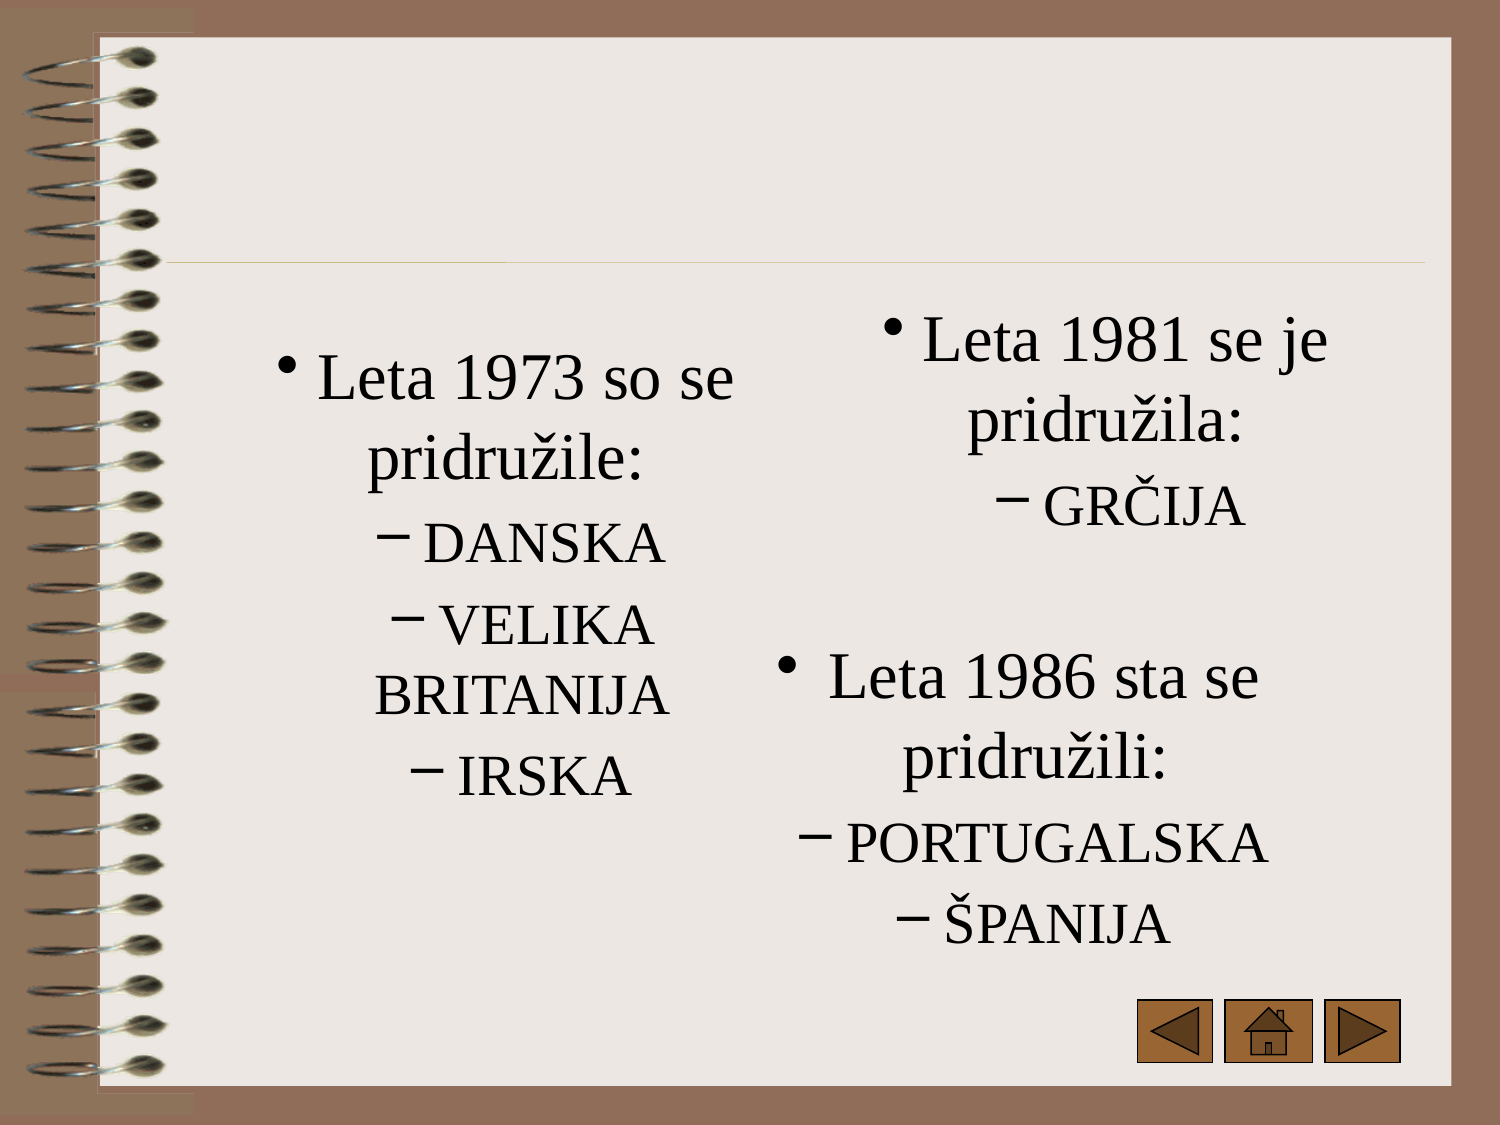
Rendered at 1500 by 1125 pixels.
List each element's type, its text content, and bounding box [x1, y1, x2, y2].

list Leta 1981 se je pridružila: GRČIJA [800, 287, 1413, 563]
picture [0, 692, 194, 1115]
picture [0, 8, 194, 674]
text_box [1224, 999, 1313, 1063]
text_box [1324, 999, 1400, 1063]
text_box Leta 1986 sta se pridružili: PORTUGALSKA ŠPANIJA [712, 624, 1325, 988]
list Leta 1973 so se pridružile: DANSKA VELIKA BRITANIJA IRSKA [200, 324, 813, 875]
text_box [1137, 999, 1213, 1063]
